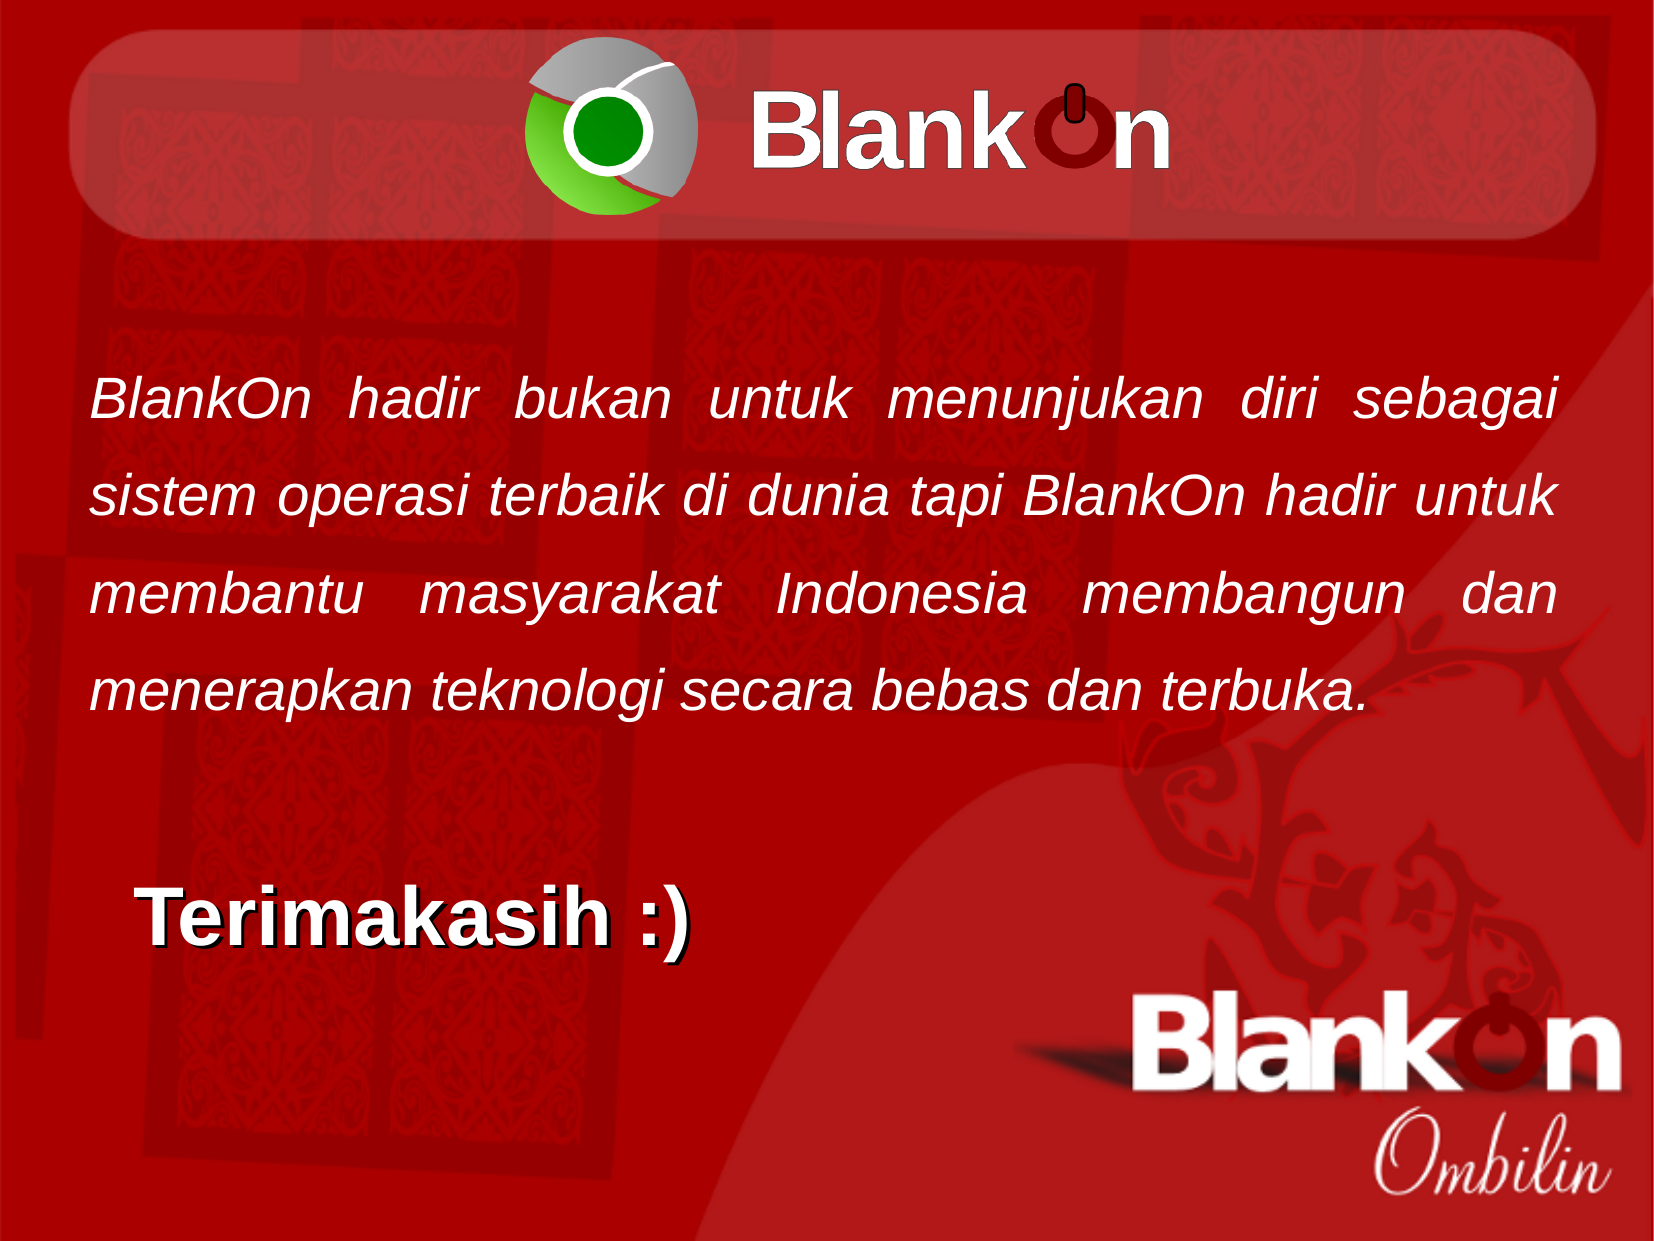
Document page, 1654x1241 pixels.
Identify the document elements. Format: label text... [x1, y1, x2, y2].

picture [0, 0, 1654, 1241]
text_box Terimakasih :) [0, 862, 825, 1013]
text_box BlankOn hadir bukan untuk menunjukan diri sebagai sistem operasi terbaik di dunia tapi BlankOn hadir untuk membantu masyarakat Indonesia membangun dan menerapkan teknologi secara bebas dan terbuka. [74, 325, 1575, 826]
